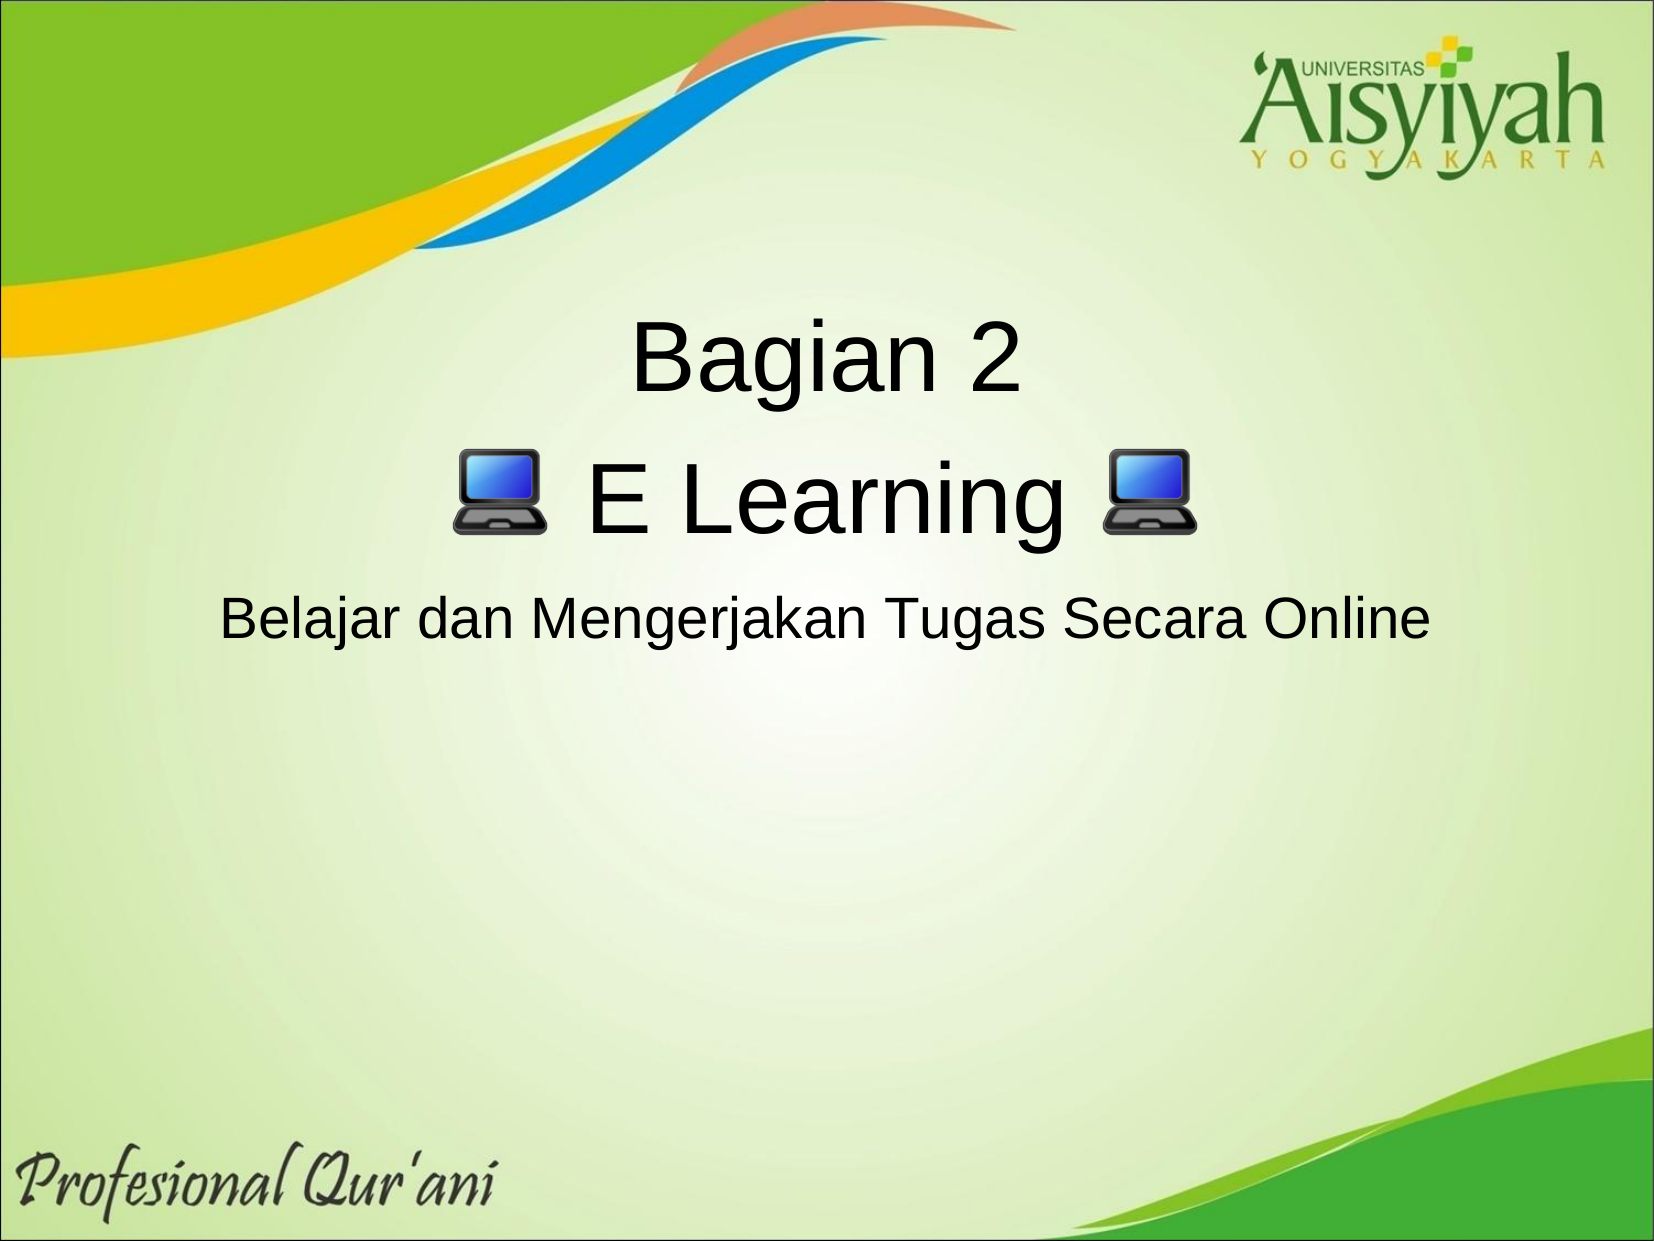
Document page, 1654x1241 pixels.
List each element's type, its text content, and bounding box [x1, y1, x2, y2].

picture [0, 0, 1654, 1241]
text_box Bagian 2 E Learning Belajar dan Mengerjakan Tugas Secara Online [82, 295, 1571, 1015]
